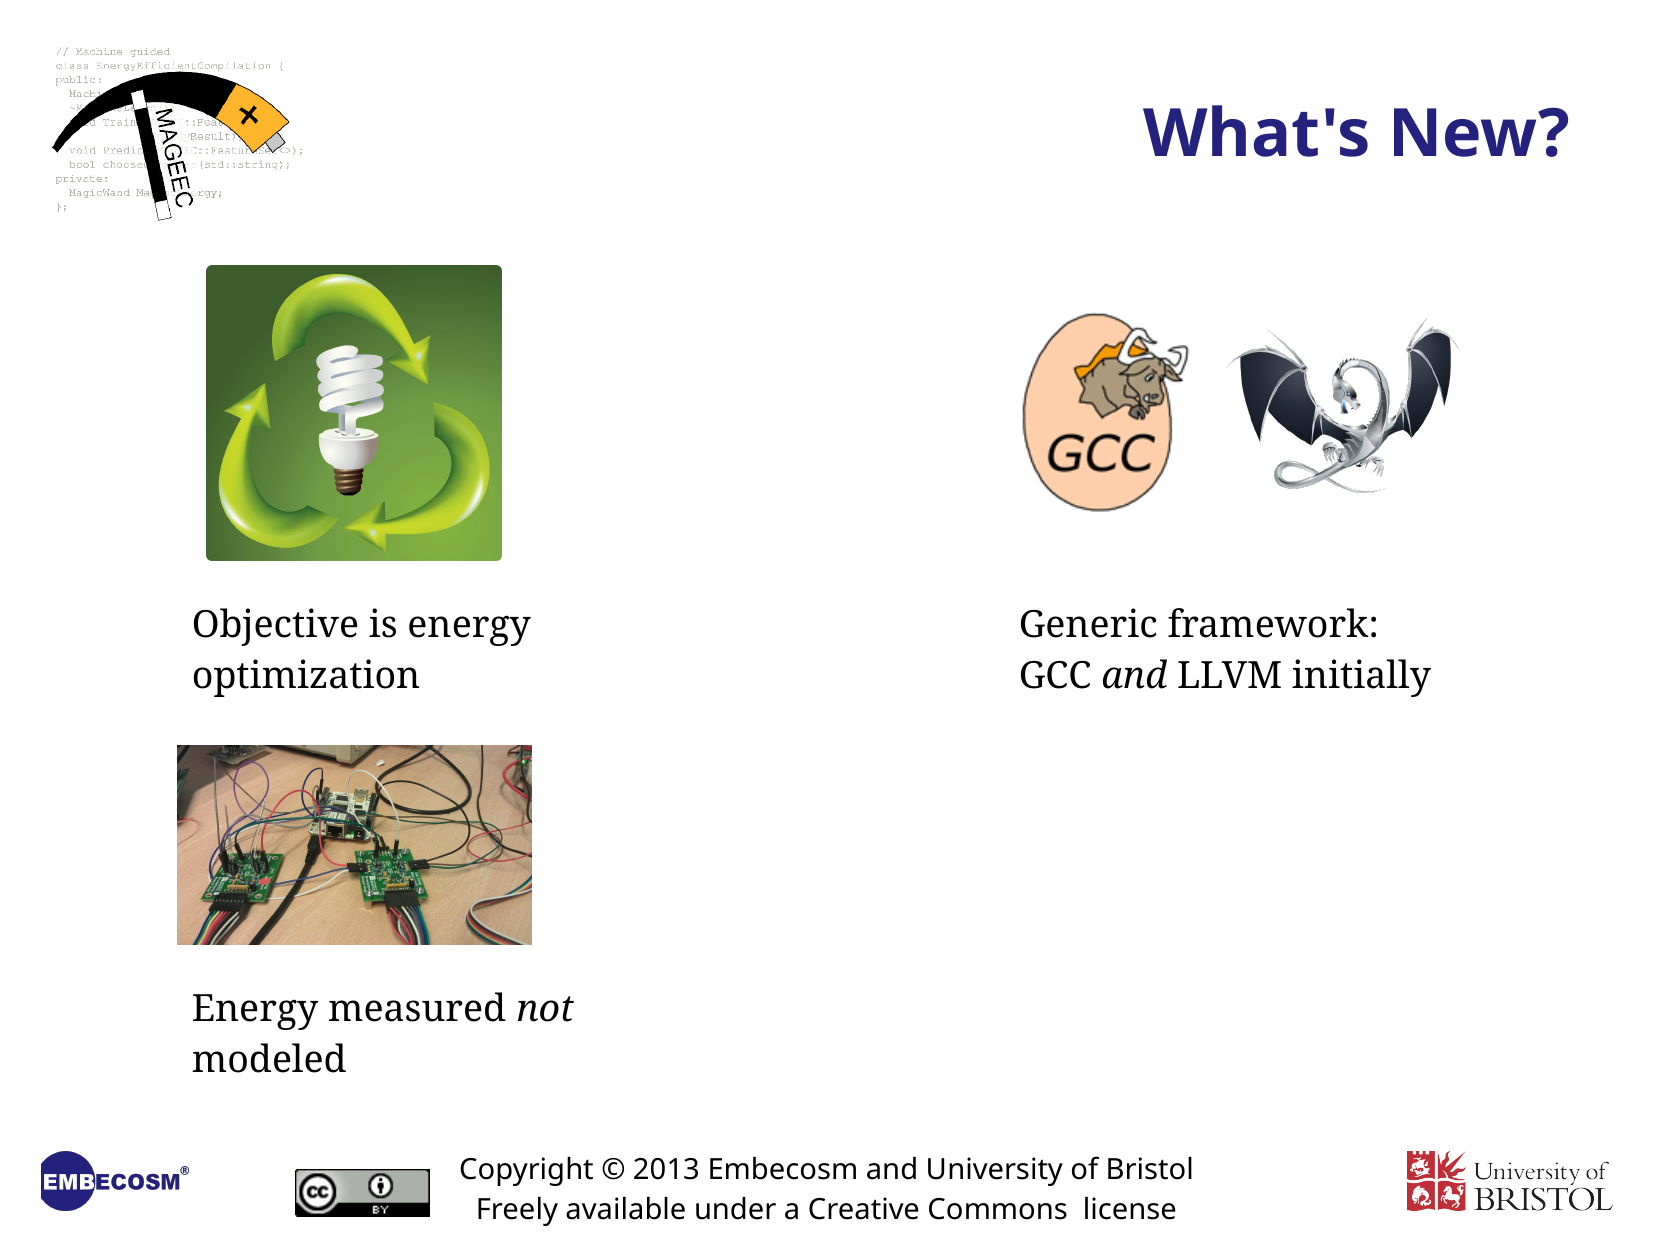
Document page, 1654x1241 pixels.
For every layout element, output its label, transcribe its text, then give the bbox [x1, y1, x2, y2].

text_box Objective is energy optimization [177, 590, 650, 709]
title What's New? [326, 44, 1571, 217]
text_box Generic framework: GCC and LLVM initially [1003, 590, 1477, 709]
picture [206, 265, 502, 562]
picture [1020, 311, 1191, 515]
picture [177, 745, 532, 945]
picture [1223, 295, 1460, 532]
picture [1407, 1151, 1613, 1211]
picture [52, 47, 302, 225]
picture [41, 1151, 189, 1211]
text_box Energy measured not modeled [177, 974, 650, 1093]
picture [295, 1169, 430, 1217]
